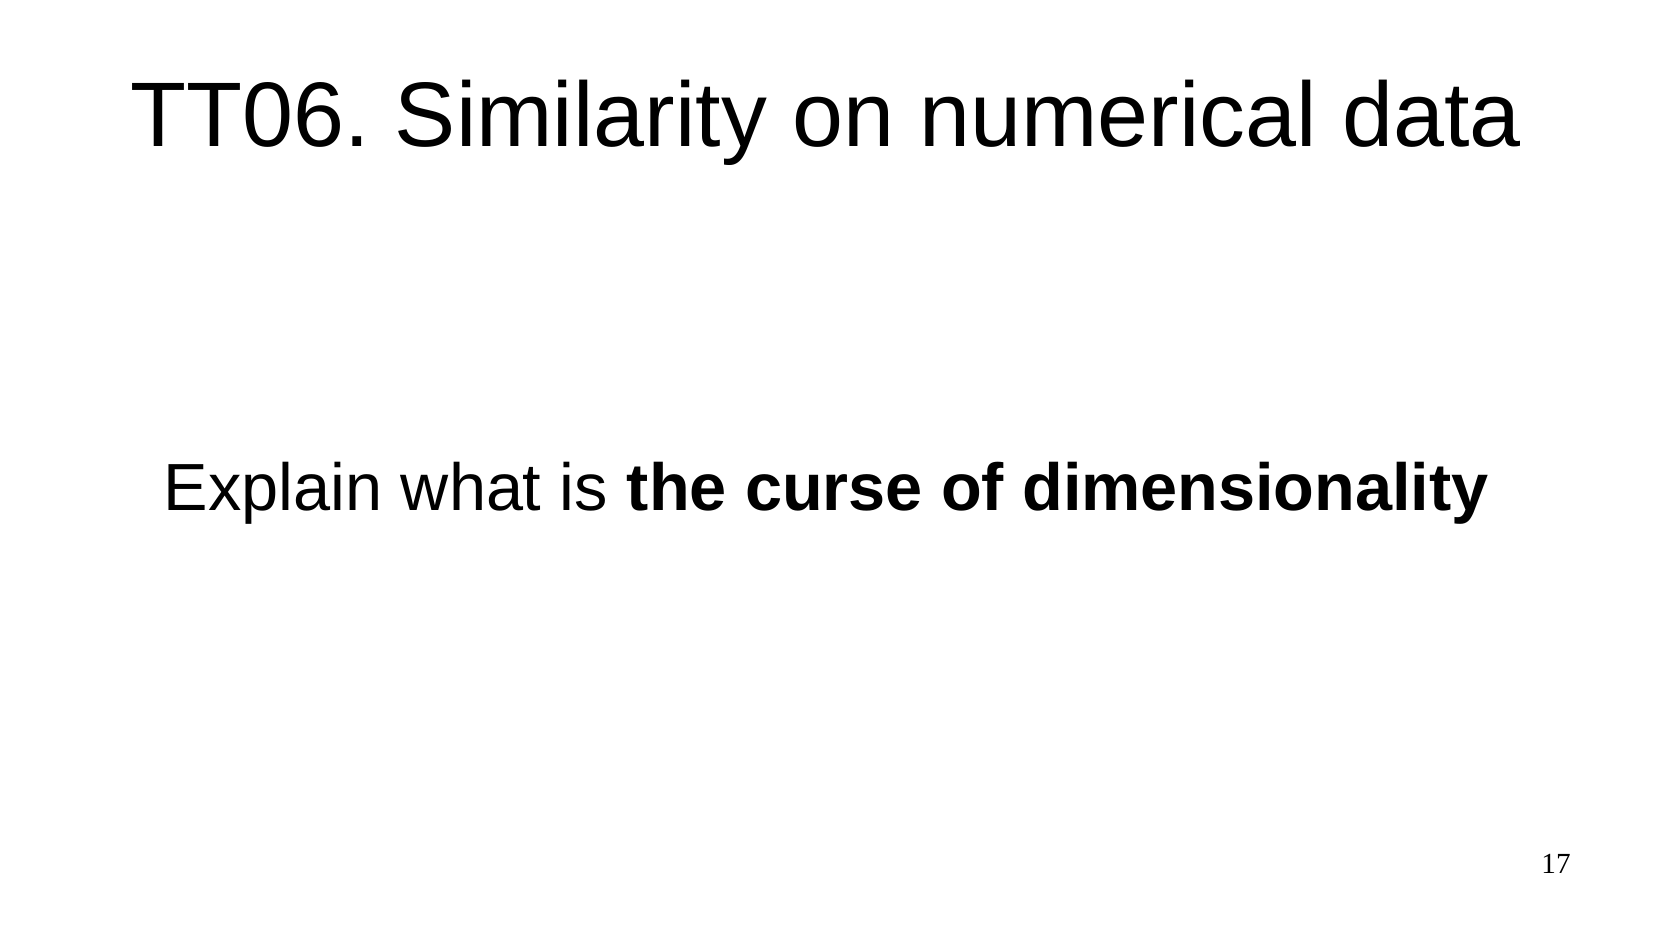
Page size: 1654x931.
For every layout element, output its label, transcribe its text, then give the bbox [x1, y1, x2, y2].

subtitle Explain what is the curse of dimensionality [82, 218, 1571, 758]
title TT06. Similarity on numerical data [0, 12, 1654, 218]
